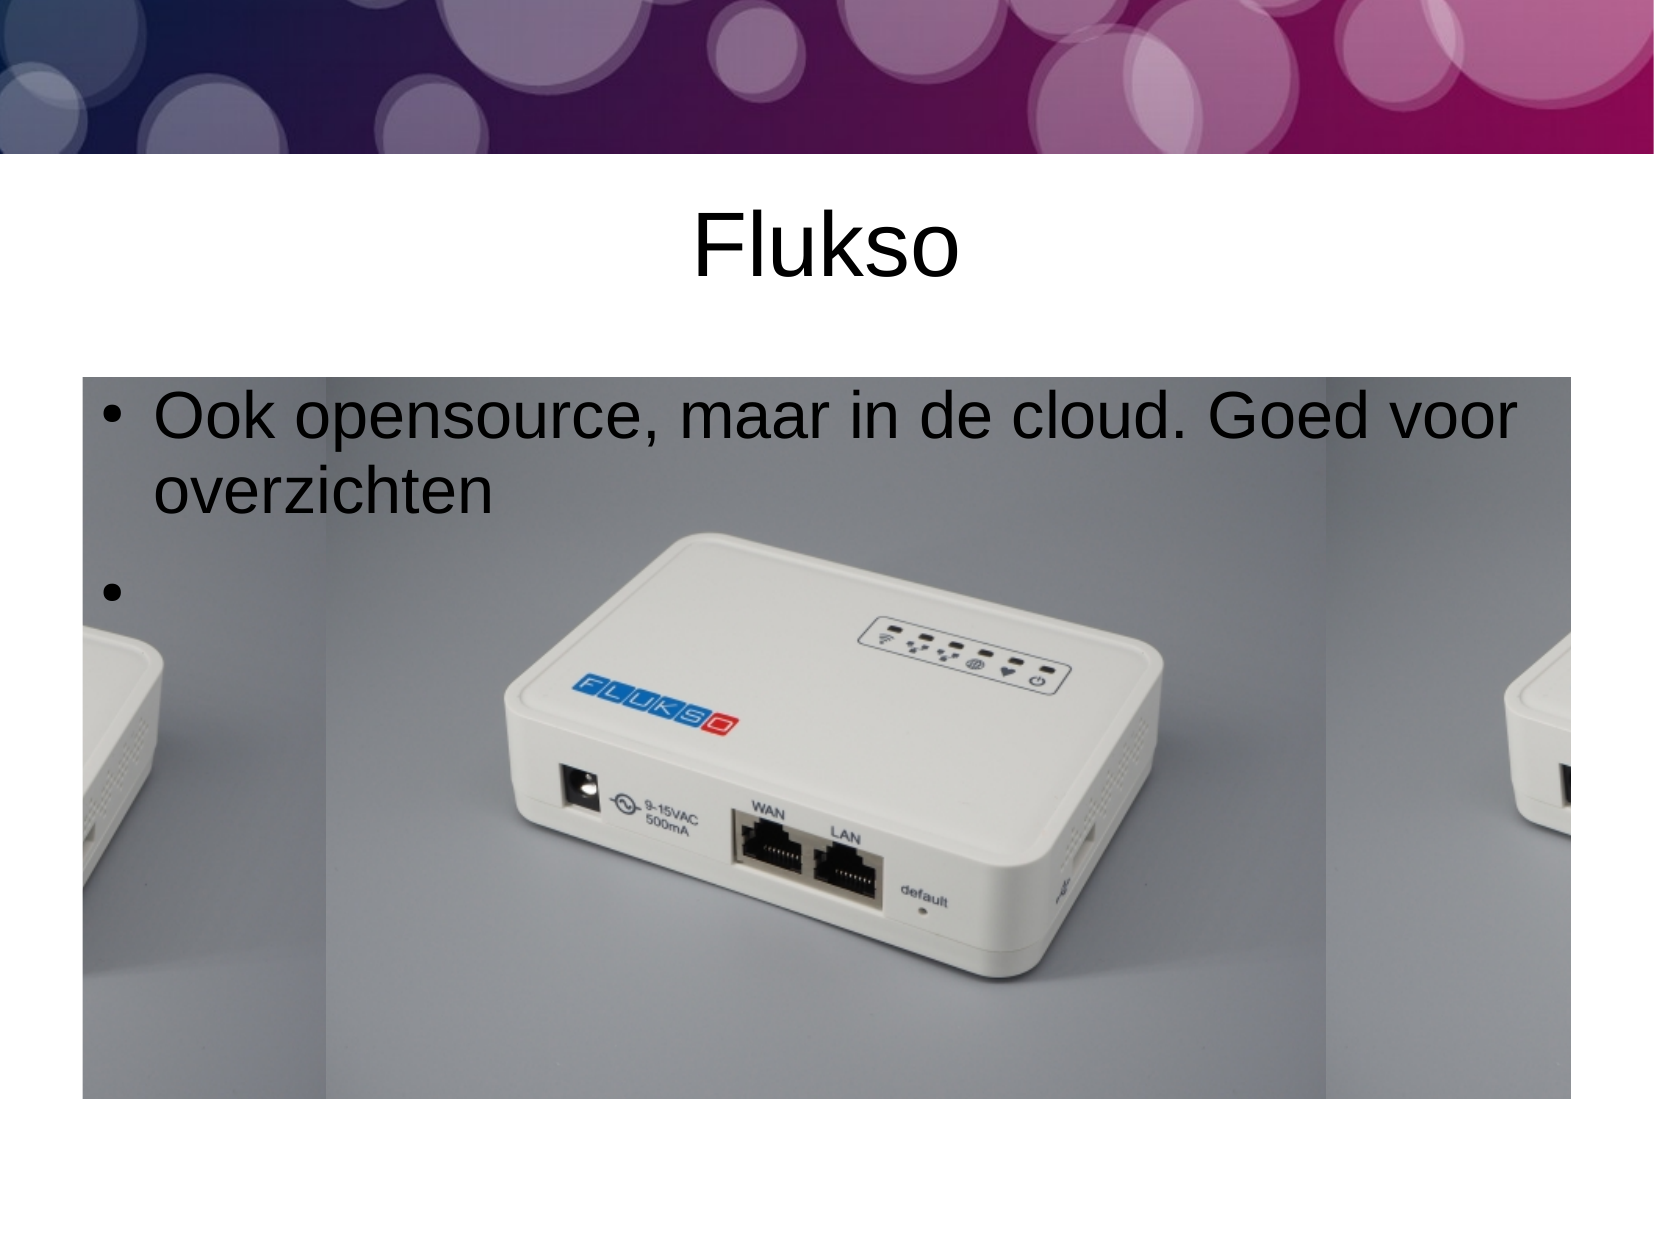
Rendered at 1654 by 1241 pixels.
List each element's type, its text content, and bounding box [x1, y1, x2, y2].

picture [0, 0, 1654, 154]
title Flukso [82, 159, 1571, 331]
list Ook opensource, maar in de cloud. Goed voor overzichten [82, 377, 1571, 1099]
